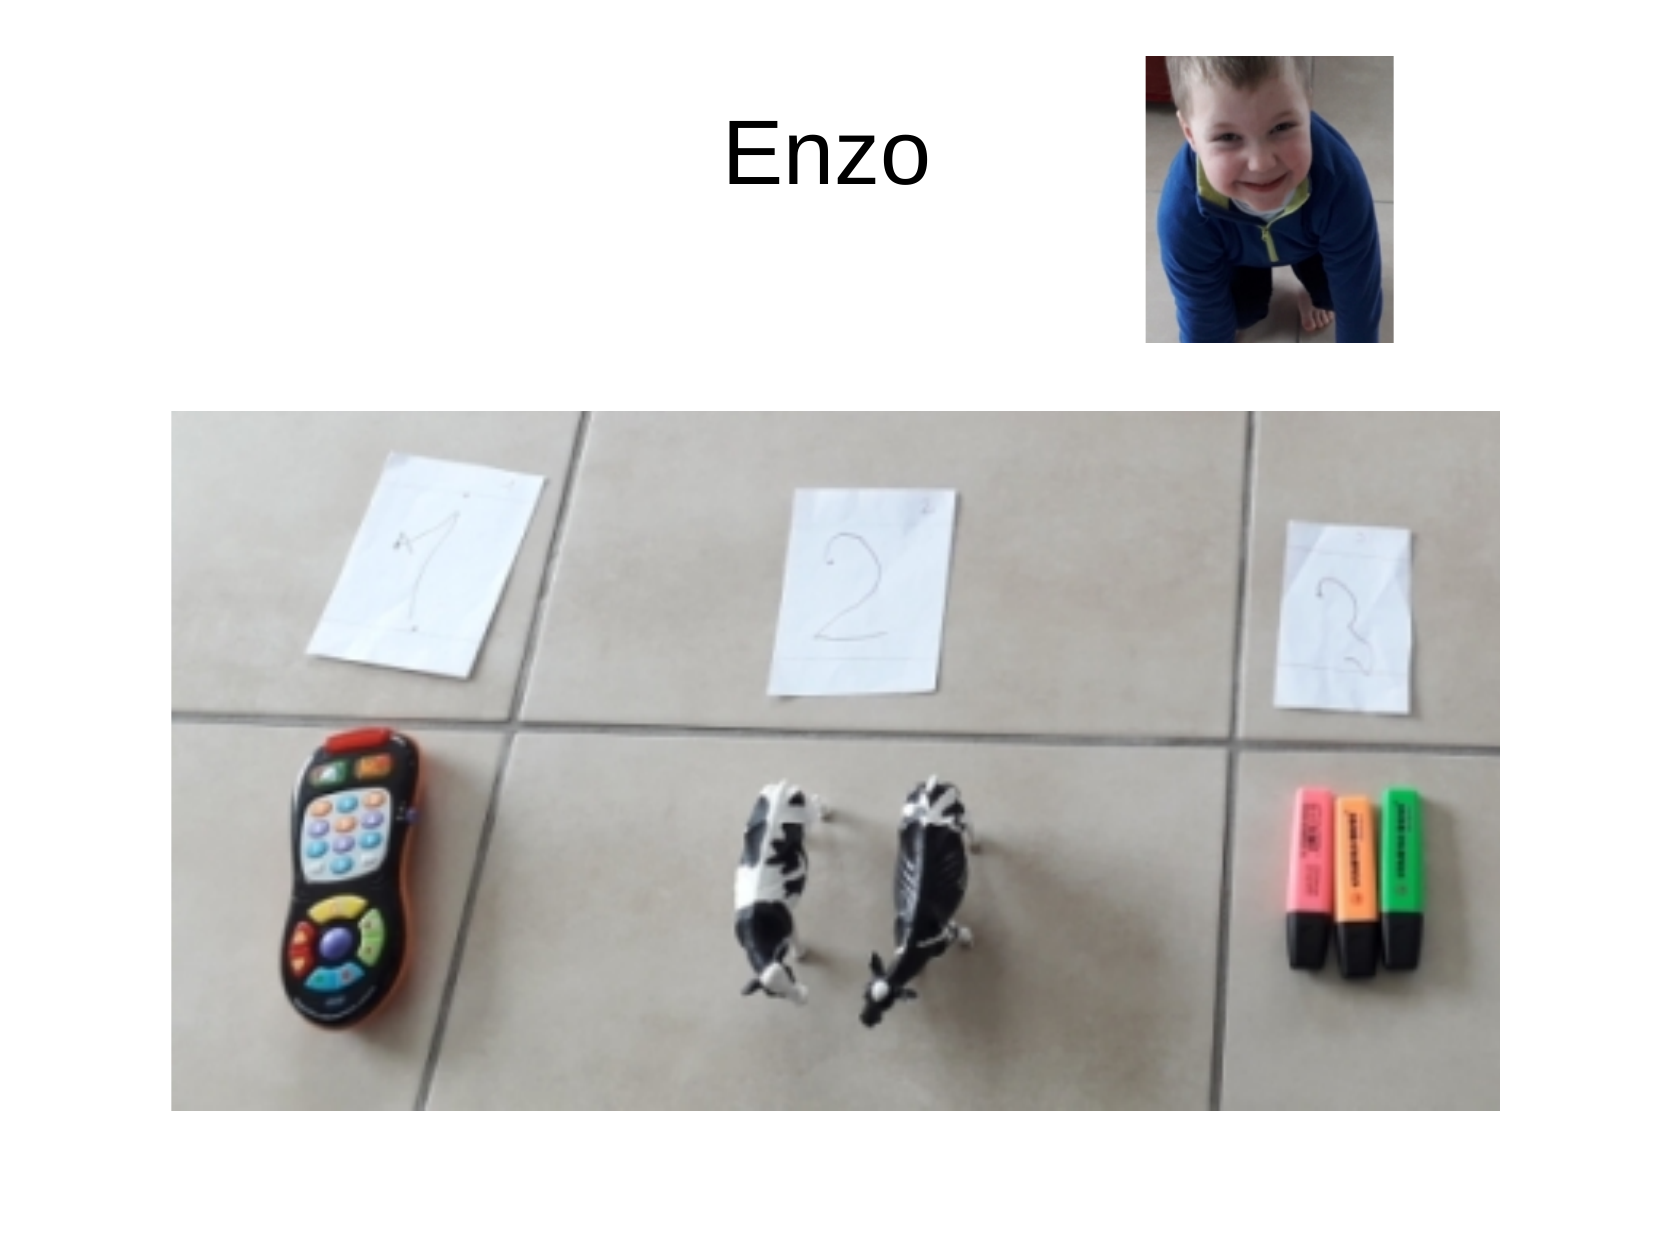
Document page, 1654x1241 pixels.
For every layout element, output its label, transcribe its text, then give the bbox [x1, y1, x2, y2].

picture [171, 411, 1501, 1111]
picture [1145, 56, 1394, 343]
title Enzo [82, 49, 1571, 257]
